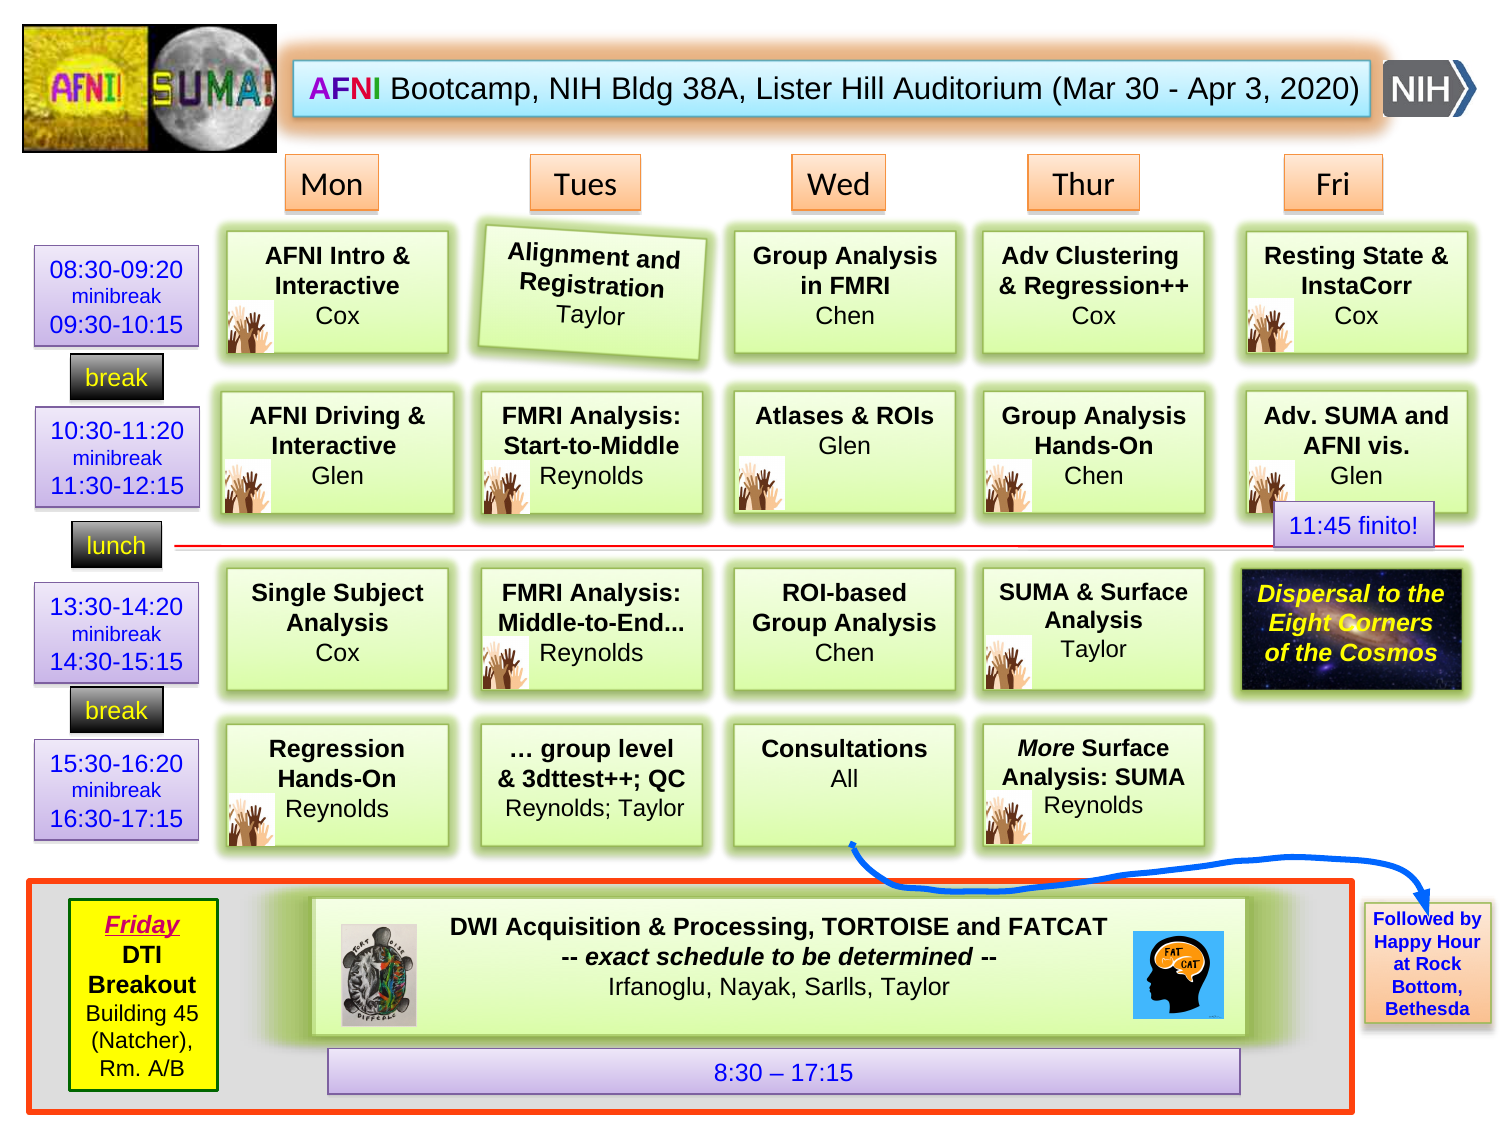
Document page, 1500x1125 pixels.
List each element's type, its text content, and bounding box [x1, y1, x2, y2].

text_box AFNI Intro & Interactive Cox [227, 231, 448, 354]
text_box ROI-based Group Analysis Chen [734, 568, 955, 691]
text_box Group Analysis in FMRI Chen [735, 231, 956, 354]
text_box DWI Acquisition & Processing, TORTOISE and FATCAT -- exact schedule to be determined -- Irfanoglu, Nayak, Sarlls, Taylor [310, 902, 1249, 1041]
text_box lunch [71, 521, 162, 567]
text_box Consultations All [734, 724, 955, 847]
text_box Group Analysis Hands-On Chen [984, 392, 1205, 514]
picture [246, 18, 1477, 166]
text_box Adv. SUMA and AFNI vis. Glen [1246, 391, 1467, 513]
picture [202, 547, 1487, 1068]
text_box AFNI Driving & Interactive Glen [222, 391, 454, 514]
text_box 15:30-16:20 minibreak 16:30-17:15 [34, 739, 199, 840]
text_box More Surface Analysis: SUMA Reynolds [983, 724, 1204, 847]
picture [23, 25, 276, 152]
text_box Alignment and Registration Taylor [478, 224, 706, 361]
text_box Friday DTI Breakout Building 45 (Natcher), Rm. A/B [69, 899, 218, 1091]
text_box Regression Hands-On Reynolds [227, 724, 448, 847]
text_box break [70, 354, 163, 400]
text_box Dispersal to the Eight Corners of the Cosmos [1241, 569, 1462, 691]
text_box SUMA & Surface Analysis Taylor [983, 568, 1204, 690]
text_box … group level & 3dttest++; QC Reynolds; Taylor [481, 724, 702, 847]
text_box 08:30-09:20 minibreak 09:30-10:15 [34, 245, 199, 346]
picture [195, 202, 1492, 542]
text_box 13:30-14:20 minibreak 14:30-15:15 [34, 582, 199, 684]
text_box Thur [1027, 166, 1140, 210]
text_box Wed [792, 166, 886, 211]
text_box Single Subject Analysis Cox [227, 568, 448, 691]
text_box break [70, 686, 163, 733]
text_box FMRI Analysis: Middle-to-End... Reynolds [481, 568, 702, 691]
text_box AFNI Bootcamp, NIH Bldg 38A, Lister Hill Auditorium (Mar 30 - Apr 3, 2020) [293, 60, 1378, 114]
text_box Adv Clustering & Regression++ Cox [983, 231, 1204, 354]
text_box [29, 881, 1352, 1113]
text_box 10:30-11:20 minibreak 11:30-12:15 [35, 406, 200, 508]
text_box Followed by Happy Hour at Rock Bottom, Bethesda [1365, 906, 1490, 1046]
text_box Atlases & ROIs Glen [734, 391, 955, 514]
text_box Resting State & InstaCorr Cox [1246, 232, 1467, 354]
text_box Fri [1284, 166, 1383, 210]
text_box Tues [530, 166, 641, 211]
text_box 11:45 finito! [1274, 501, 1434, 548]
text_box 8:30 – 17:15 [328, 1048, 1240, 1094]
picture [1423, 885, 1500, 1046]
text_box Mon [285, 166, 379, 211]
text_box FMRI Analysis: Start-to-Middle Reynolds [481, 391, 702, 514]
